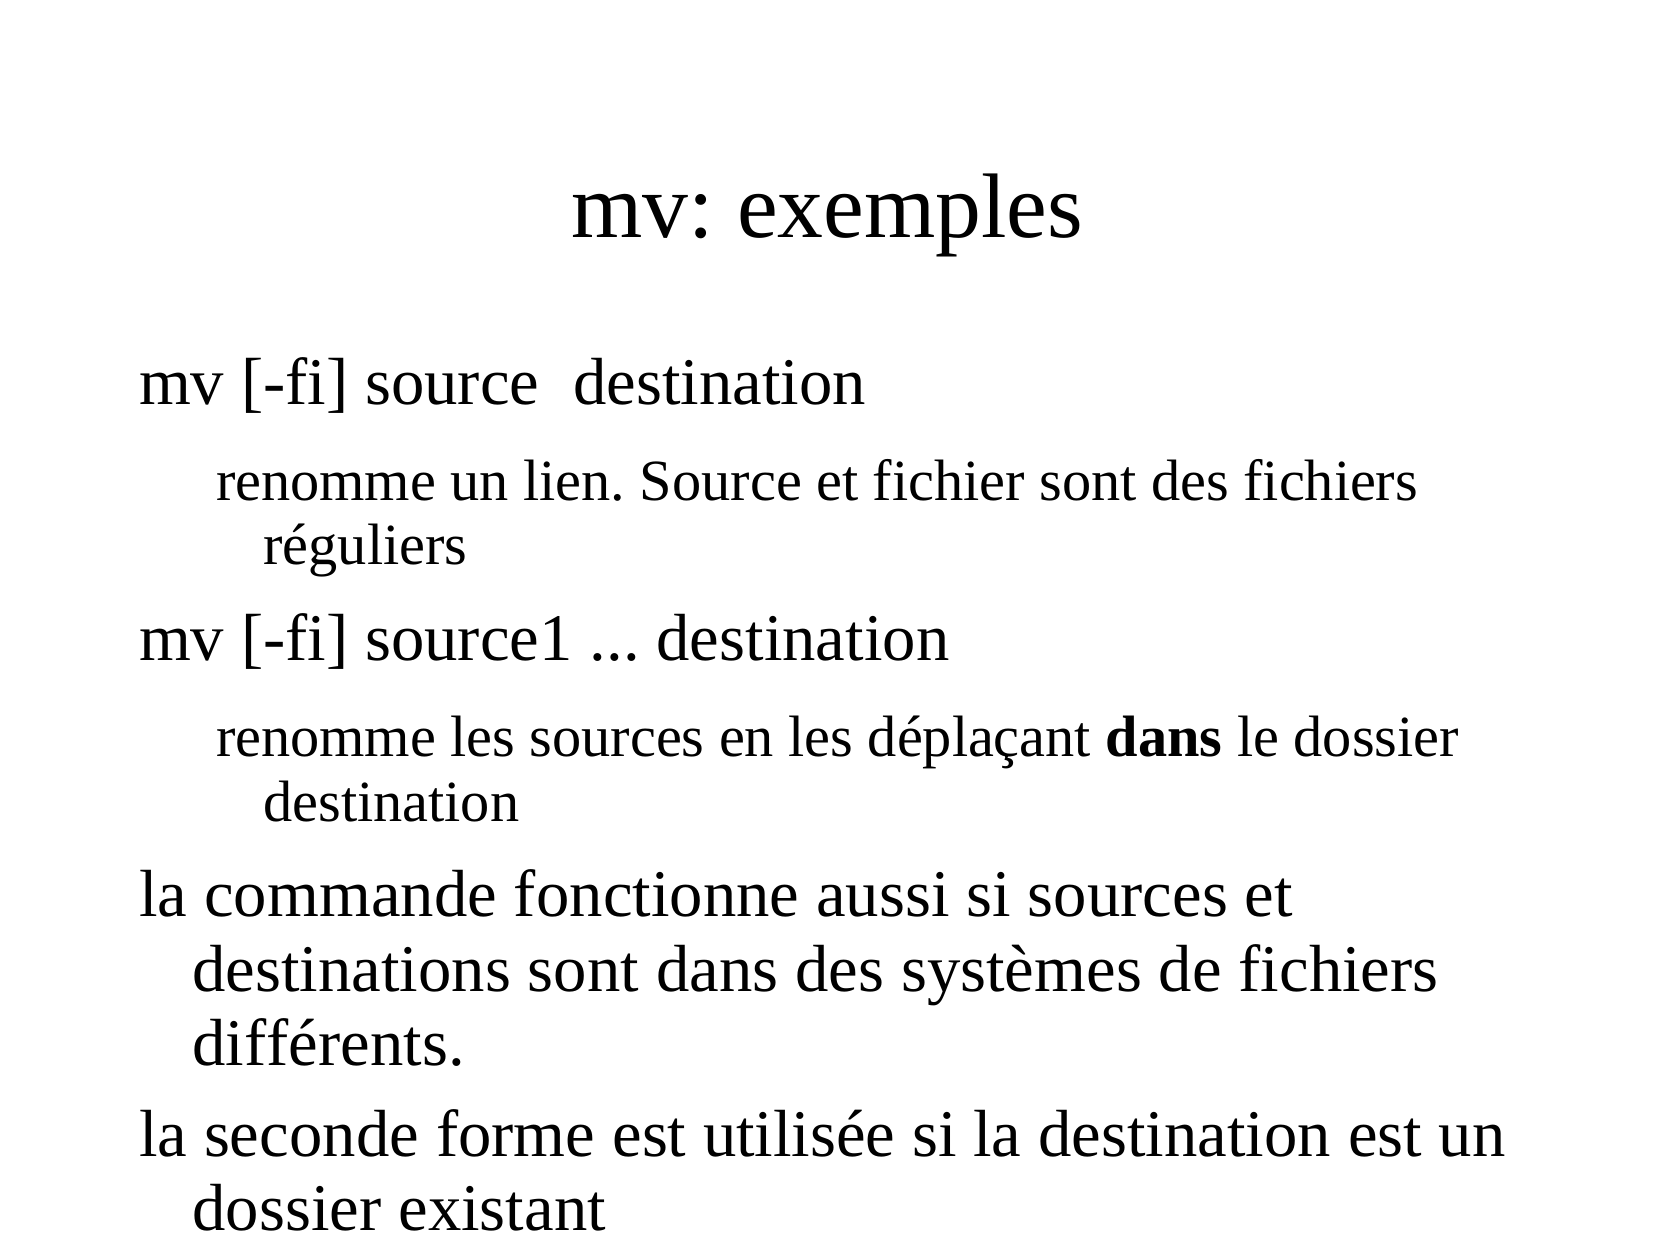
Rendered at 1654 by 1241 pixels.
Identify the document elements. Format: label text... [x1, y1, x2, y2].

list mv [-fi] source destination renomme un lien. Source et fichier sont des fichiers réguliers mv [-fi] source1 ... destination renomme les sources en les déplaçant dans le dossier destination la commande fonctionne aussi si sources et destinations sont dans des systèmes de fichiers différents. la seconde forme est utilisée si la destination est un dossier existant [121, 344, 1534, 1241]
title mv: exemples [121, 102, 1534, 311]
